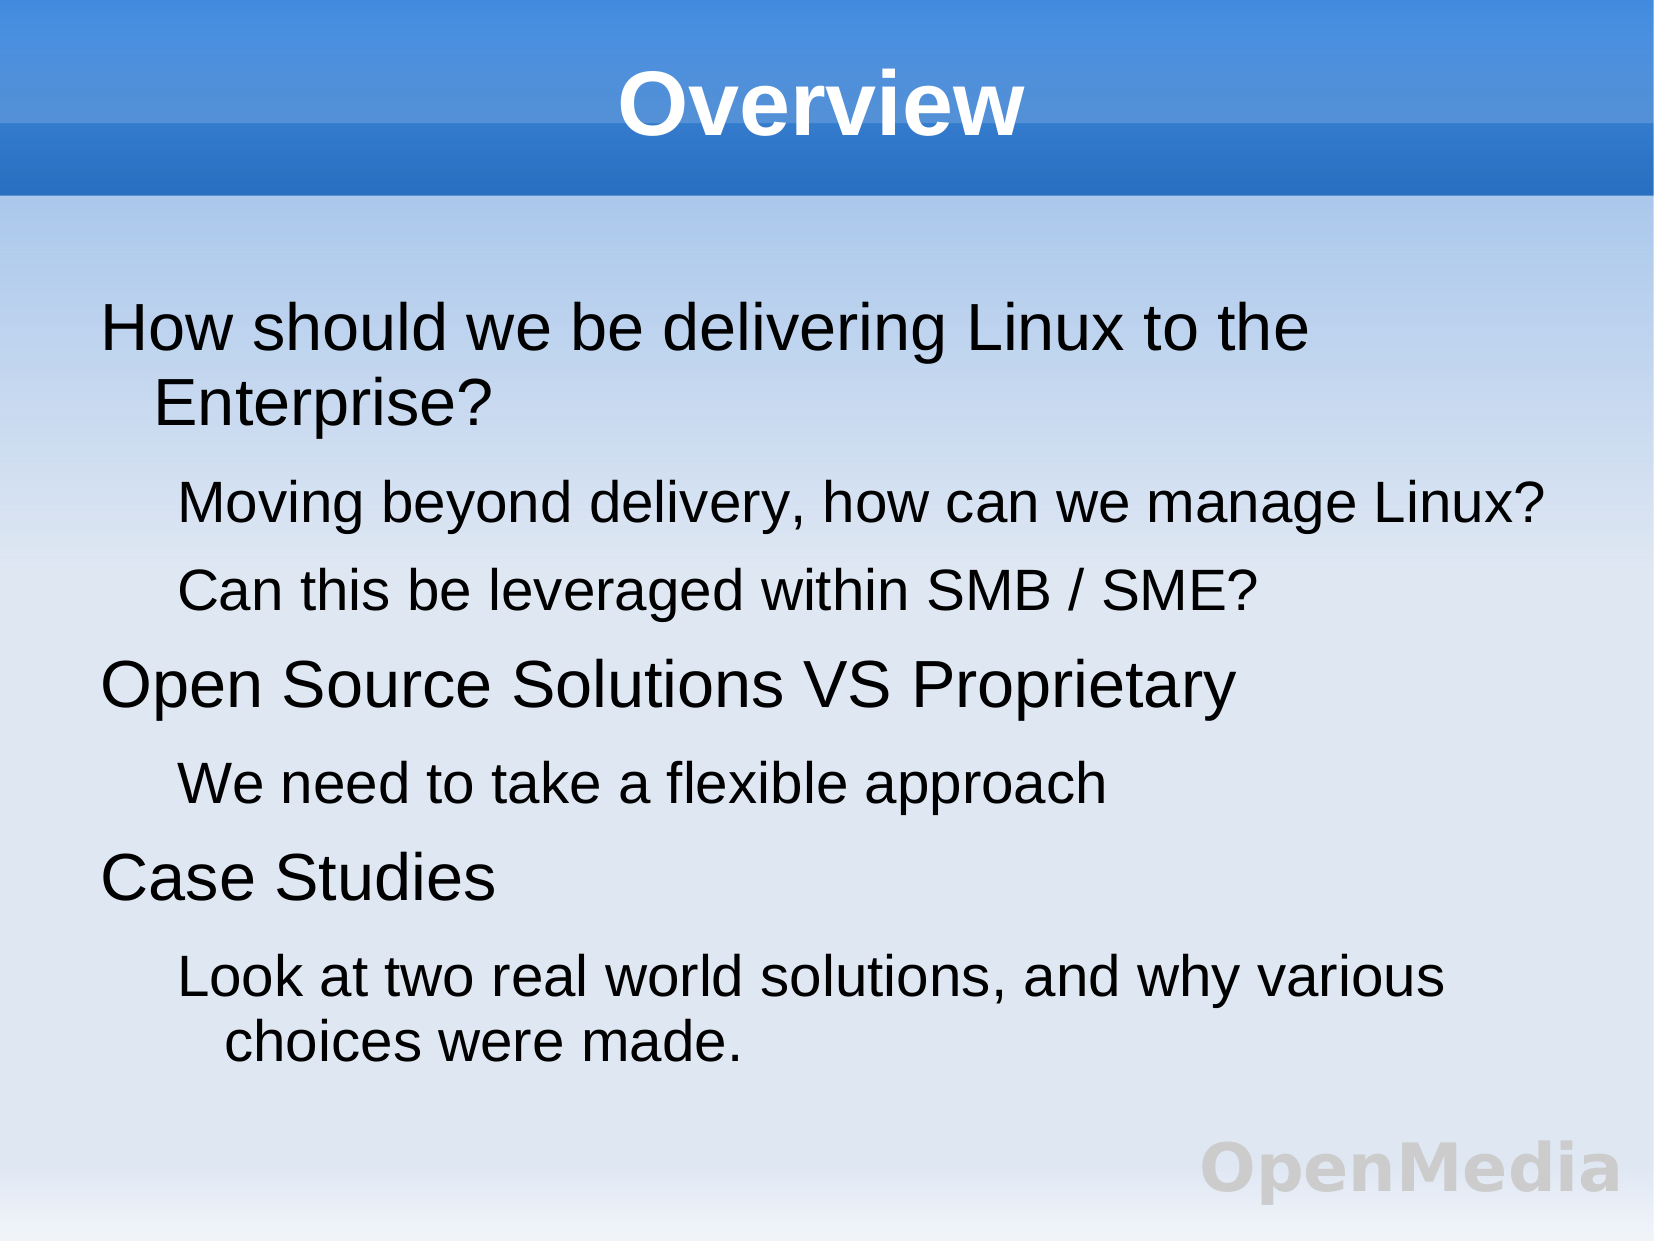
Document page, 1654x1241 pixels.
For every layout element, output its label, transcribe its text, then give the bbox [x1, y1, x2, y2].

list How should we be delivering Linux to the Enterprise? Moving beyond delivery, how can we manage Linux? Can this be leveraged within SMB / SME? Open Source Solutions VS Proprietary We need to take a flexible approach Case Studies Look at two real world solutions, and why various choices were made. [82, 290, 1625, 1094]
title Overview [76, 0, 1565, 208]
picture [0, 0, 1654, 1241]
